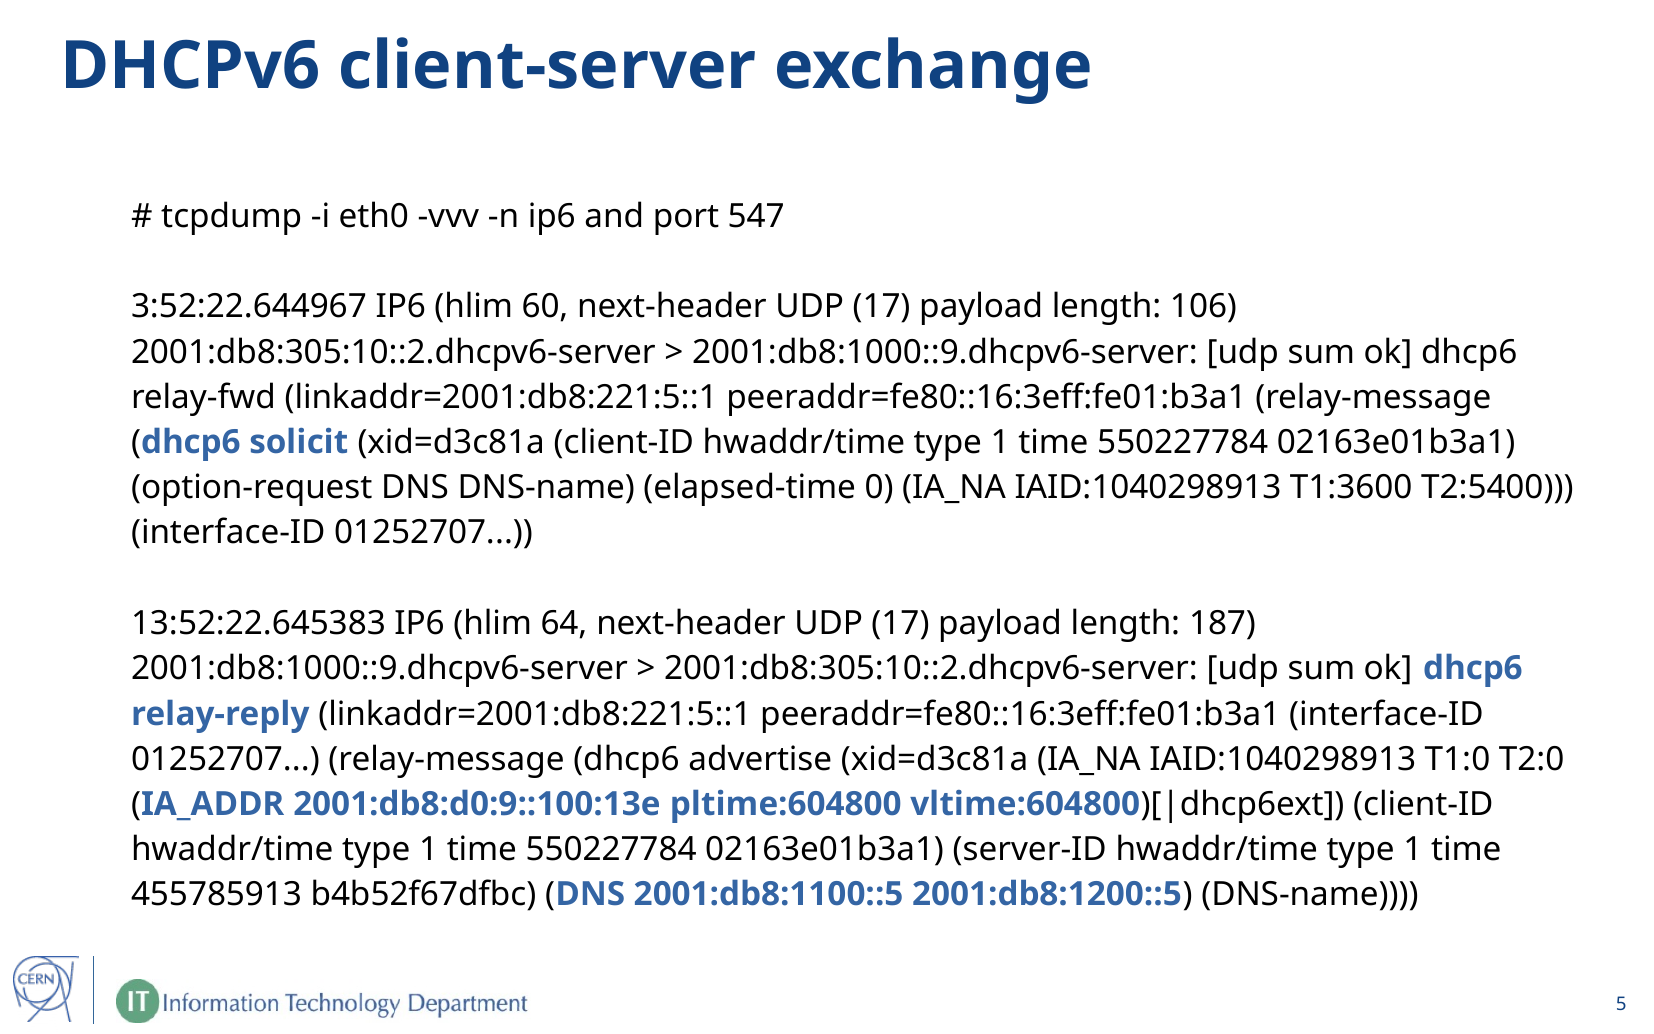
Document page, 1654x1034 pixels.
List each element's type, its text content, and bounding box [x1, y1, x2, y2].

picture [13, 956, 79, 1032]
title DHCPv6 client-server exchange [60, 0, 1528, 138]
text_box # tcpdump -i eth0 -vvv -n ip6 and port 547 3:52:22.644967 IP6 (hlim 60, next-header UDP (17) payload length: 106) 2001:db8:305:10::2.dhcpv6-server > 2001:db8:1000::9.dhcpv6-server: [udp sum ok] dhcp6 relay-fwd (linkaddr=2001:db8:221:5::1 peeraddr=fe80::16:3eff:fe01:b3a1 (relay-message (dhcp6 solicit (xid=d3c81a (client-ID hwaddr/time type 1 time 550227784 02163e01b3a1) (option-request DNS DNS-name) (elapsed-time 0) (IA_NA IAID:1040298913 T1:3600 T2:5400))) (interface-ID 01252707...)) 13:52:22.645383 IP6 (hlim 64, next-header UDP (17) payload length: 187) 2001:db8:1000::9.dhcpv6-server > 2001:db8:305:10::2.dhcpv6-server: [udp sum ok] dhcp6 relay-reply (linkaddr=2001:db8:221:5::1 peeraddr=fe80::16:3eff:fe01:b3a1 (interface-ID 01252707...) (relay-message (dhcp6 advertise (xid=d3c81a (IA_NA IAID:1040298913 T1:0 T2:0 (IA_ADDR 2001:db8:d0:9::100:13e pltime:604800 vltime:604800)[|dhcp6ext]) (client-ID hwaddr/time type 1 time 550227784 02163e01b3a1) (server-ID hwaddr/time type 1 time 455785913 b4b52f67dfbc) (DNS 2001:db8:1100::5 2001:db8:1200::5) (DNS-name)))) [116, 184, 1606, 1034]
